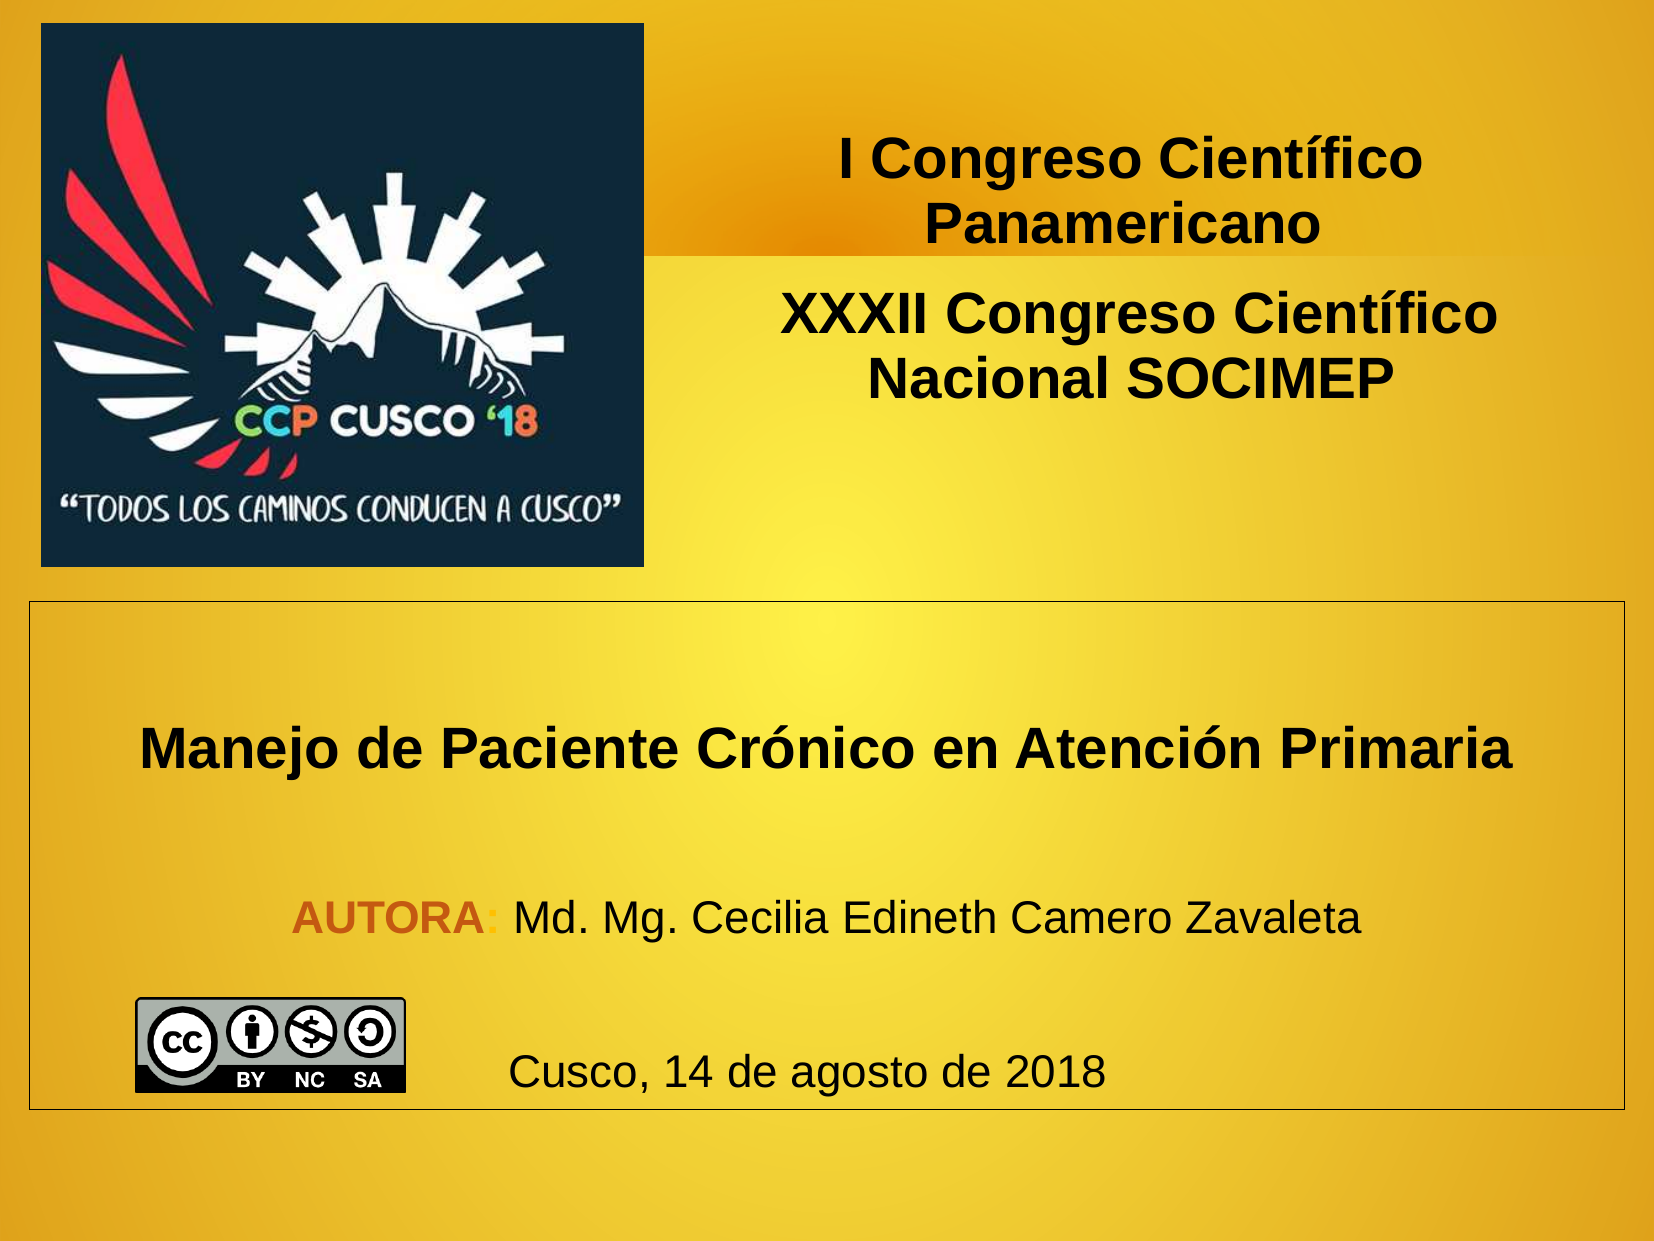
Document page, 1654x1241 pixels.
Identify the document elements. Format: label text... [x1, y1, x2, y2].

picture [41, 23, 644, 567]
text_box Manejo de Paciente Crónico en Atención Primaria AUTORA: Md. Mg. Cecilia Edineth Camero Zavaleta Cusco, 14 de agosto de 2018 [29, 601, 1625, 1110]
text_box I Congreso Científico Panamericano XXXII Congreso Científico Nacional SOCIMEP [704, 118, 1560, 418]
picture [135, 997, 406, 1093]
